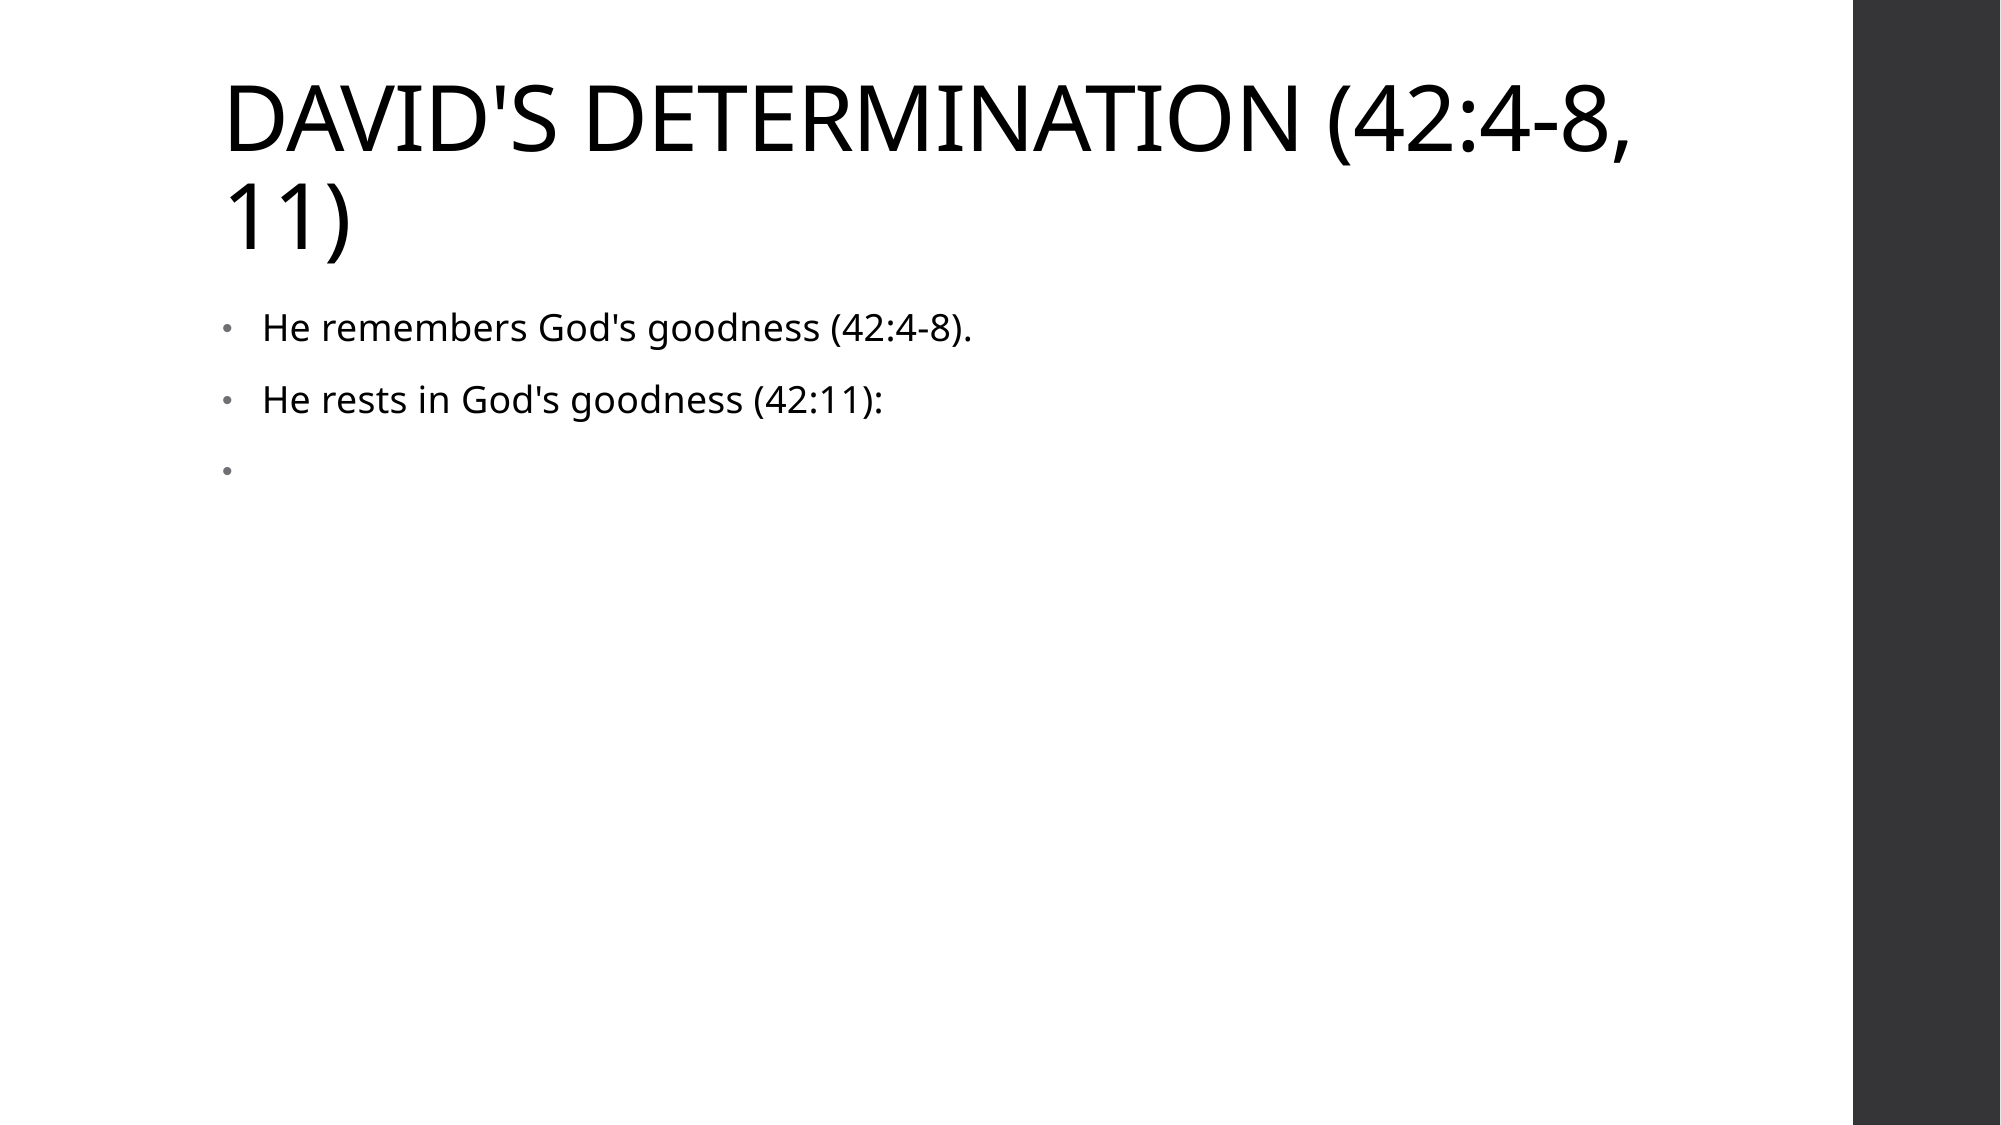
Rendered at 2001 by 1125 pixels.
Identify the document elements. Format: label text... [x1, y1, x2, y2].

title DAVID'S DETERMINATION (42:4-8, 11) [206, 60, 1797, 278]
list He remembers God's goodness (42:4-8). He rests in God's goodness (42:11): [206, 299, 1617, 1014]
